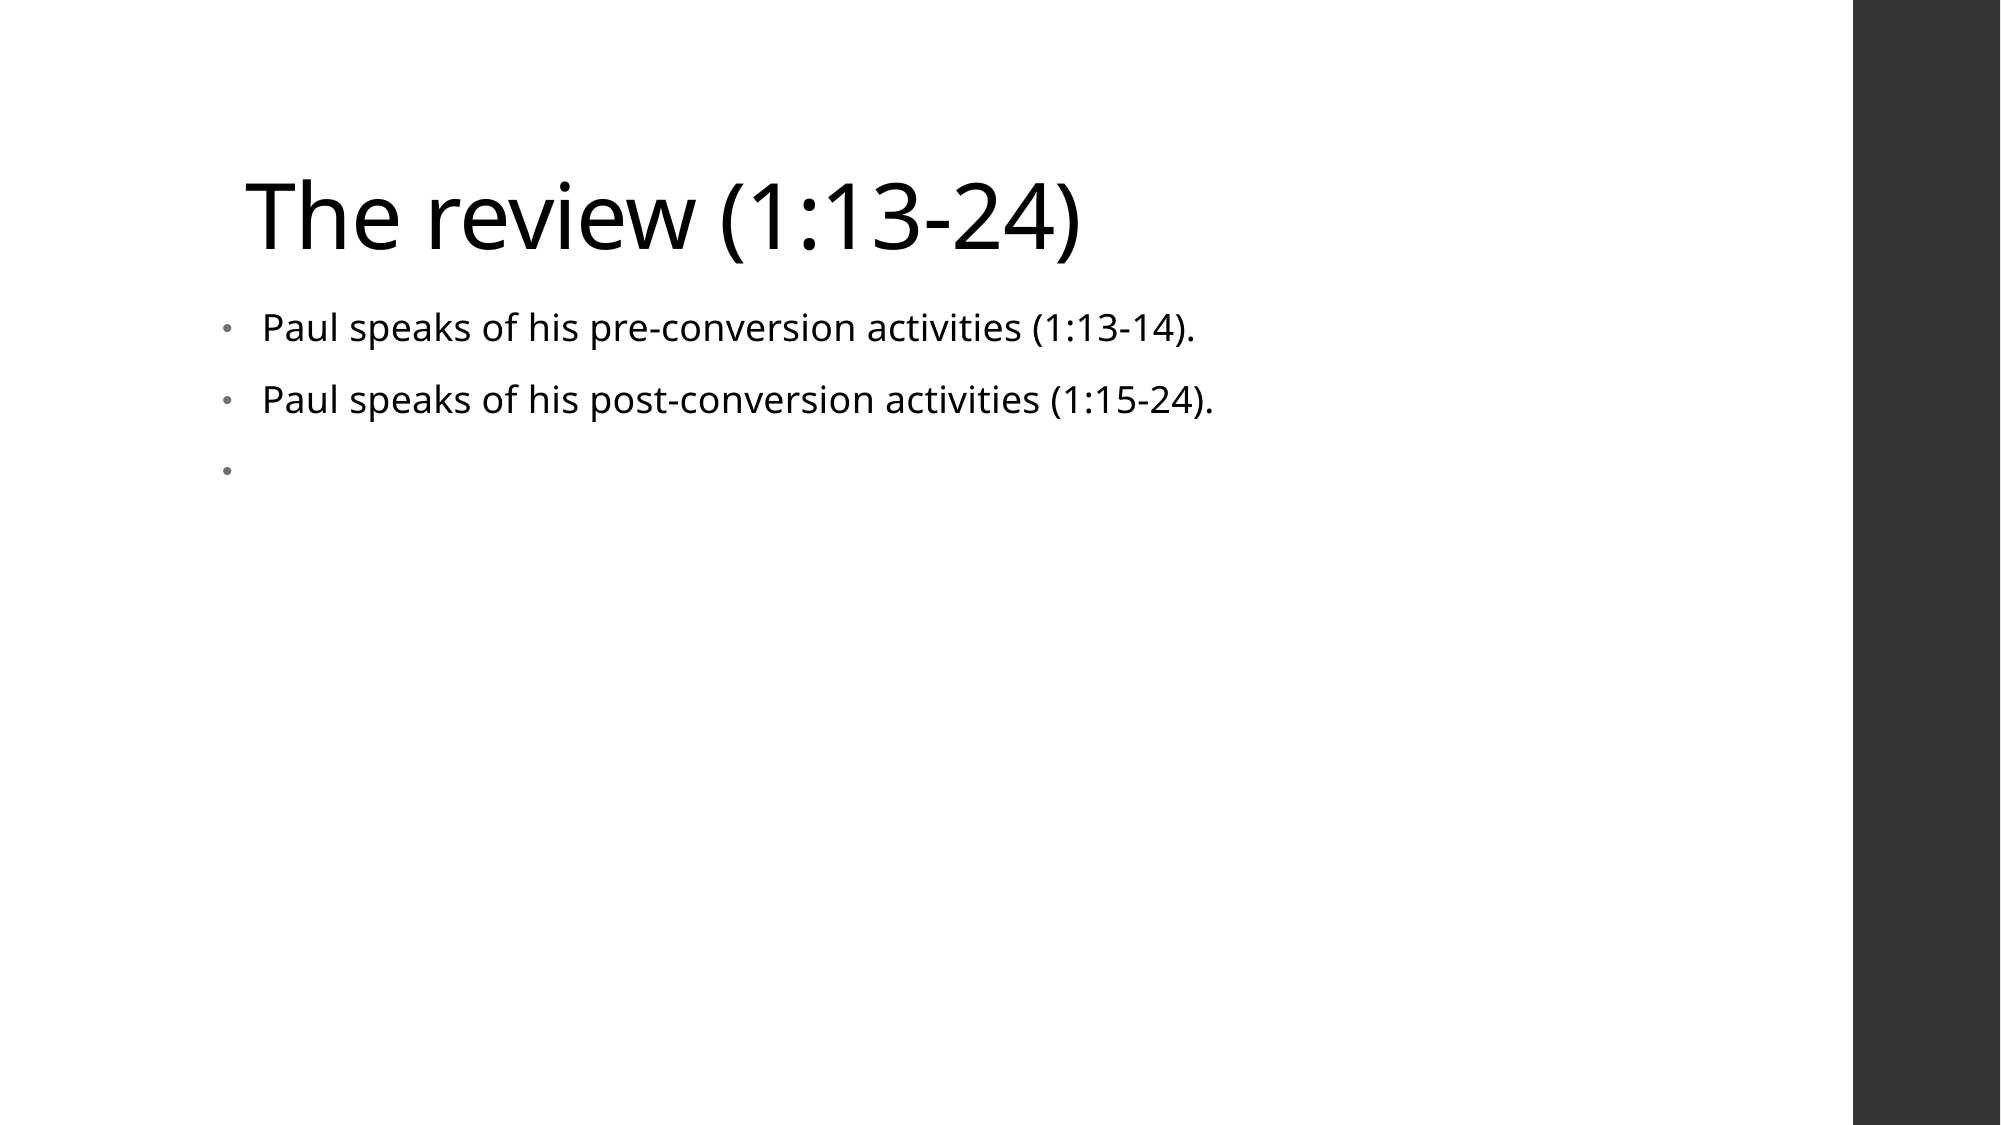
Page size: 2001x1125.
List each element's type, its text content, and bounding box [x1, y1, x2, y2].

title The review (1:13-24) [206, 60, 1797, 278]
list Paul speaks of his pre-conversion activities (1:13-14). Paul speaks of his post-conversion activities (1:15-24). [206, 299, 1617, 1014]
